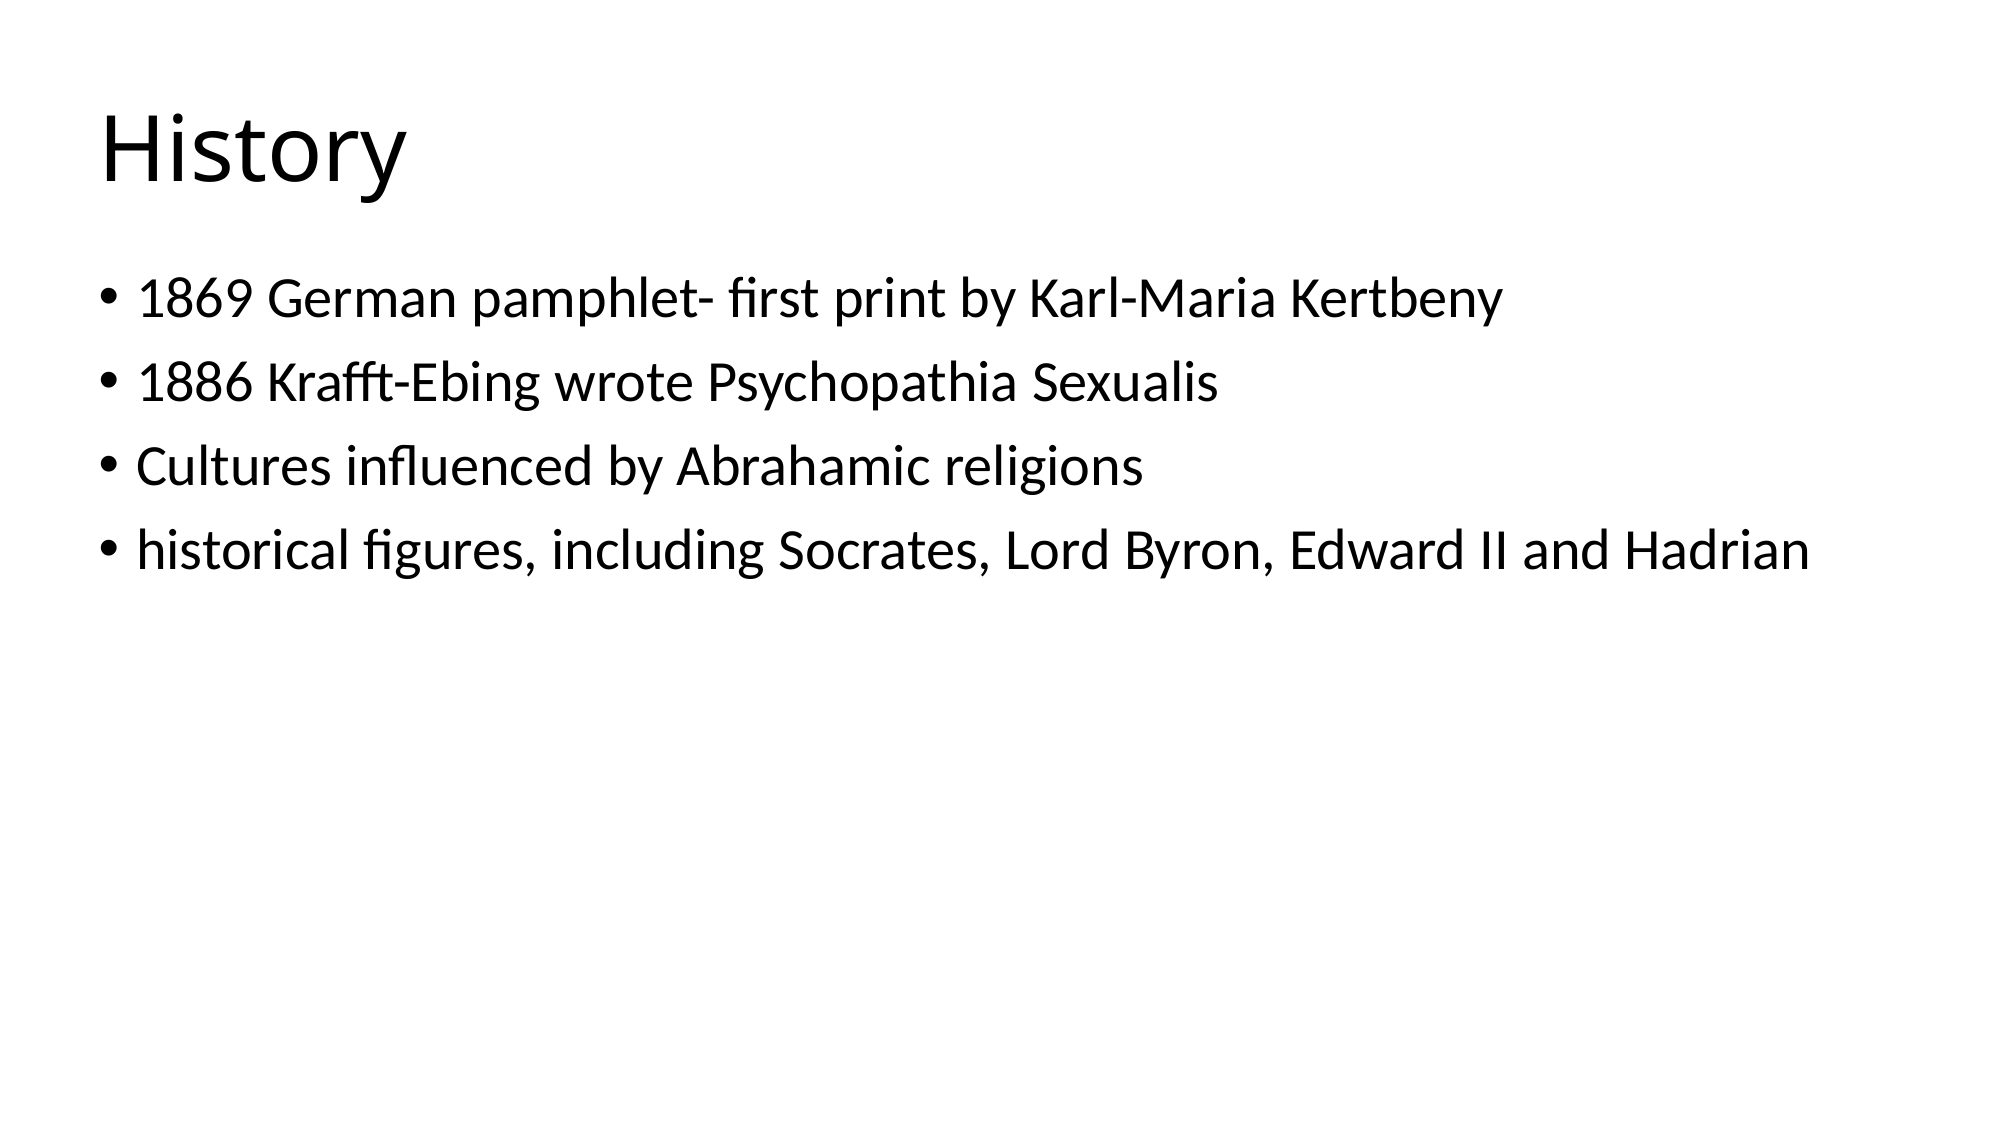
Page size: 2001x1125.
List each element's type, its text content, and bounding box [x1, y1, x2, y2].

list 1869 German pamphlet- first print by Karl-Maria Kertbeny 1886 Krafft-Ebing wrote Psychopathia Sexualis Cultures influenced by Abrahamic religions historical figures, including Socrates, Lord Byron, Edward II and Hadrian [83, 260, 1863, 1014]
title History [83, 42, 1809, 260]
